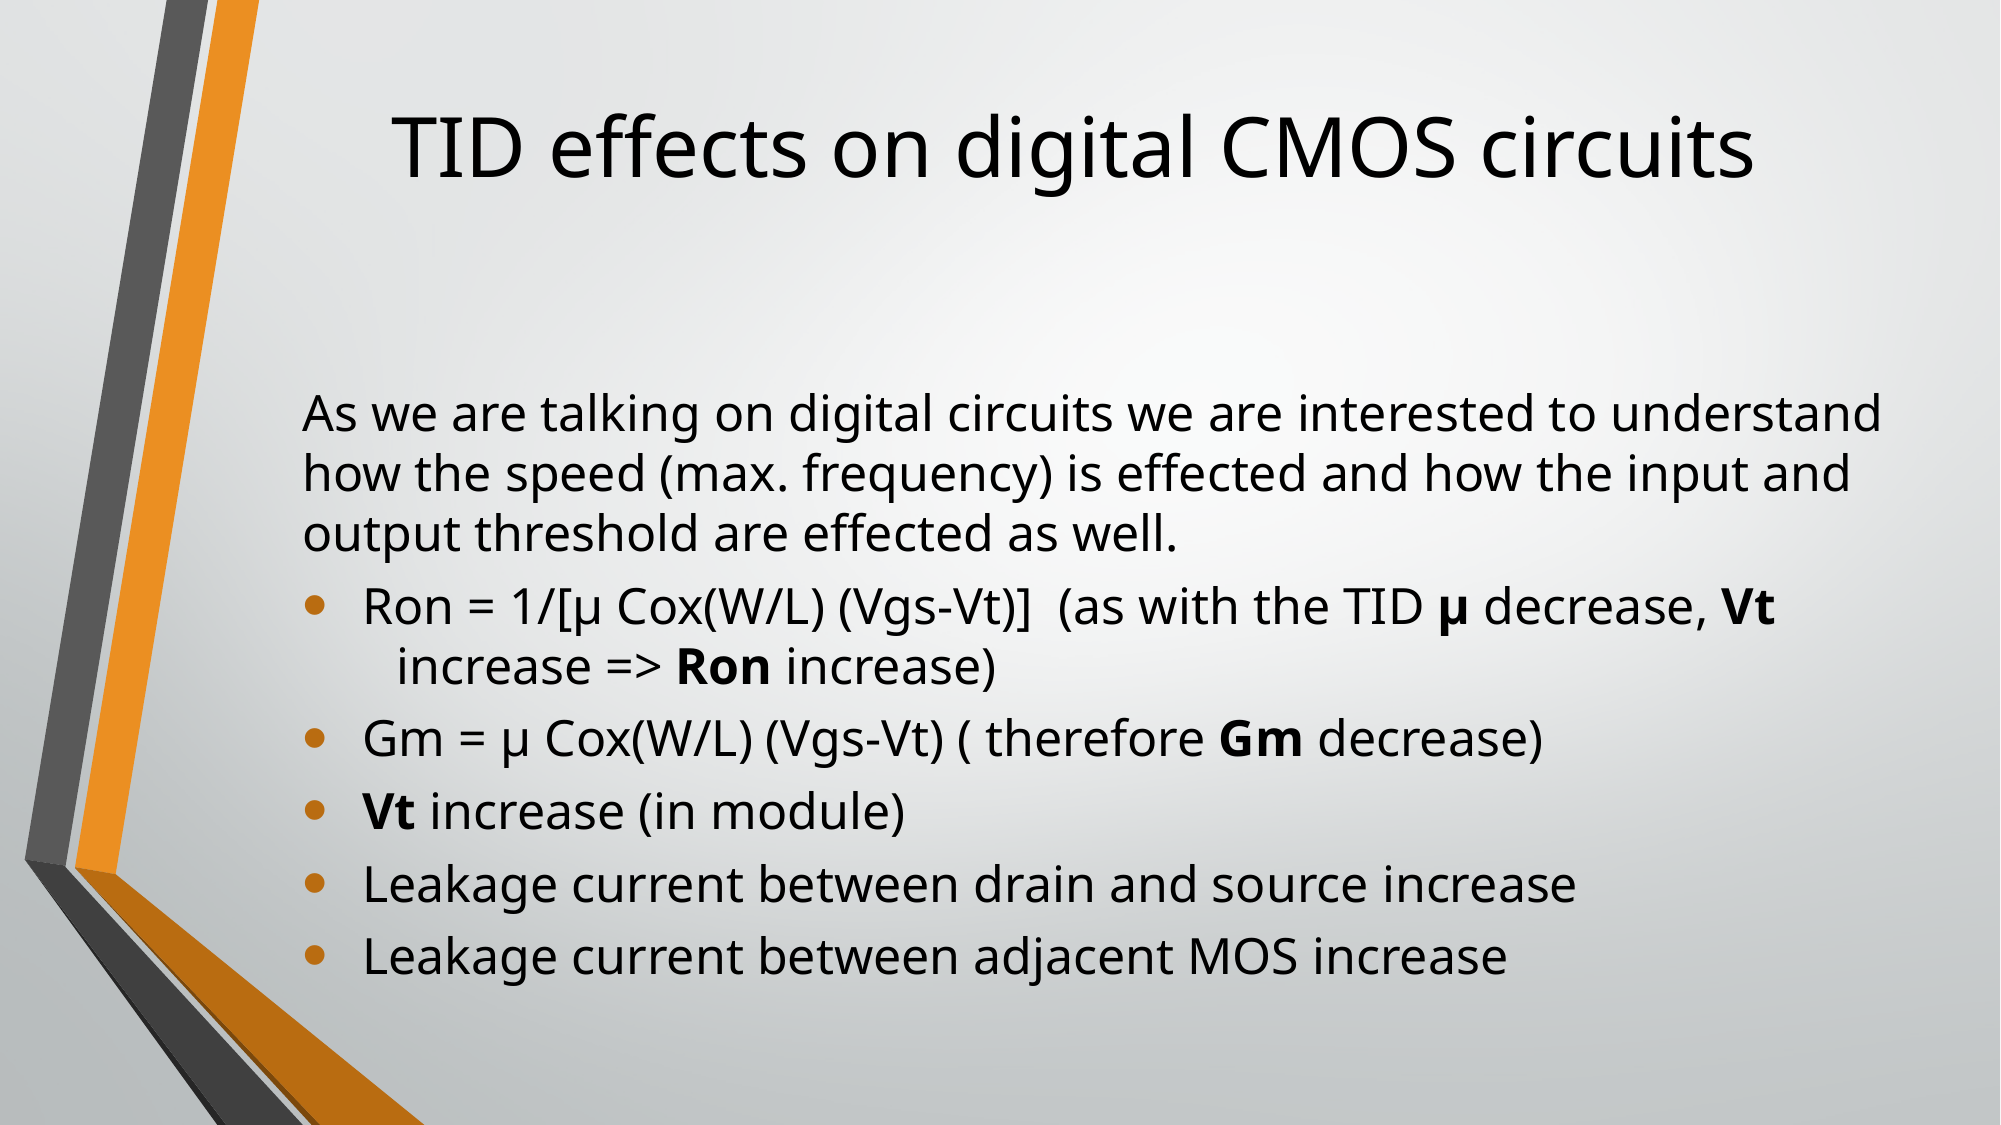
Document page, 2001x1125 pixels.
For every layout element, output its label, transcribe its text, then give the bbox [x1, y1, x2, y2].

list As we are talking on digital circuits we are interested to understand how the speed (max. frequency) is effected and how the input and output threshold are effected as well. Ron = 1/[μ Cox(W/L) (Vgs-Vt)] (as with the TID μ decrease, Vt increase => Ron increase) Gm = μ Cox(W/L) (Vgs-Vt) ( therefore Gm decrease) Vt increase (in module) Leakage current between drain and source increase Leakage current between adjacent MOS increase [287, 310, 1921, 1056]
title TID effects on digital CMOS circuits [253, 0, 1897, 288]
